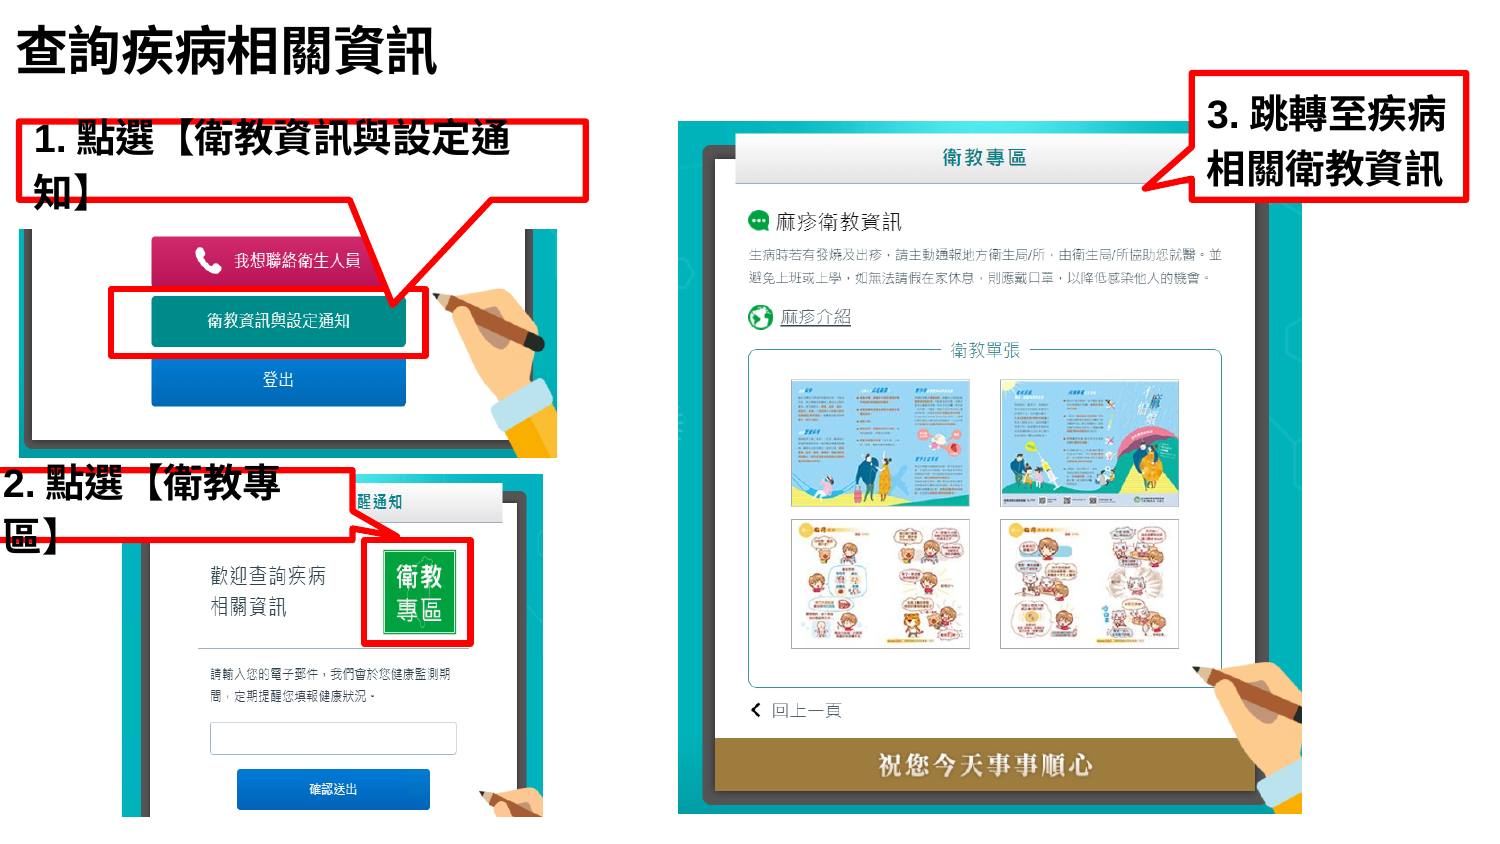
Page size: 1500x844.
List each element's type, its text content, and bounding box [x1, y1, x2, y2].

picture [678, 121, 1302, 814]
picture [18, 229, 558, 458]
title 查詢疾病相關資訊 [0, 2, 1398, 97]
picture [121, 474, 543, 817]
text_box 2.點選【衛教專區】 [0, 470, 398, 541]
picture [114, 292, 422, 353]
text_box 1.點選【衛教資訊與設定通知】 [18, 121, 586, 305]
text_box 3.跳轉至疾病相關衛教資訊 [1144, 72, 1467, 200]
picture [367, 543, 467, 640]
